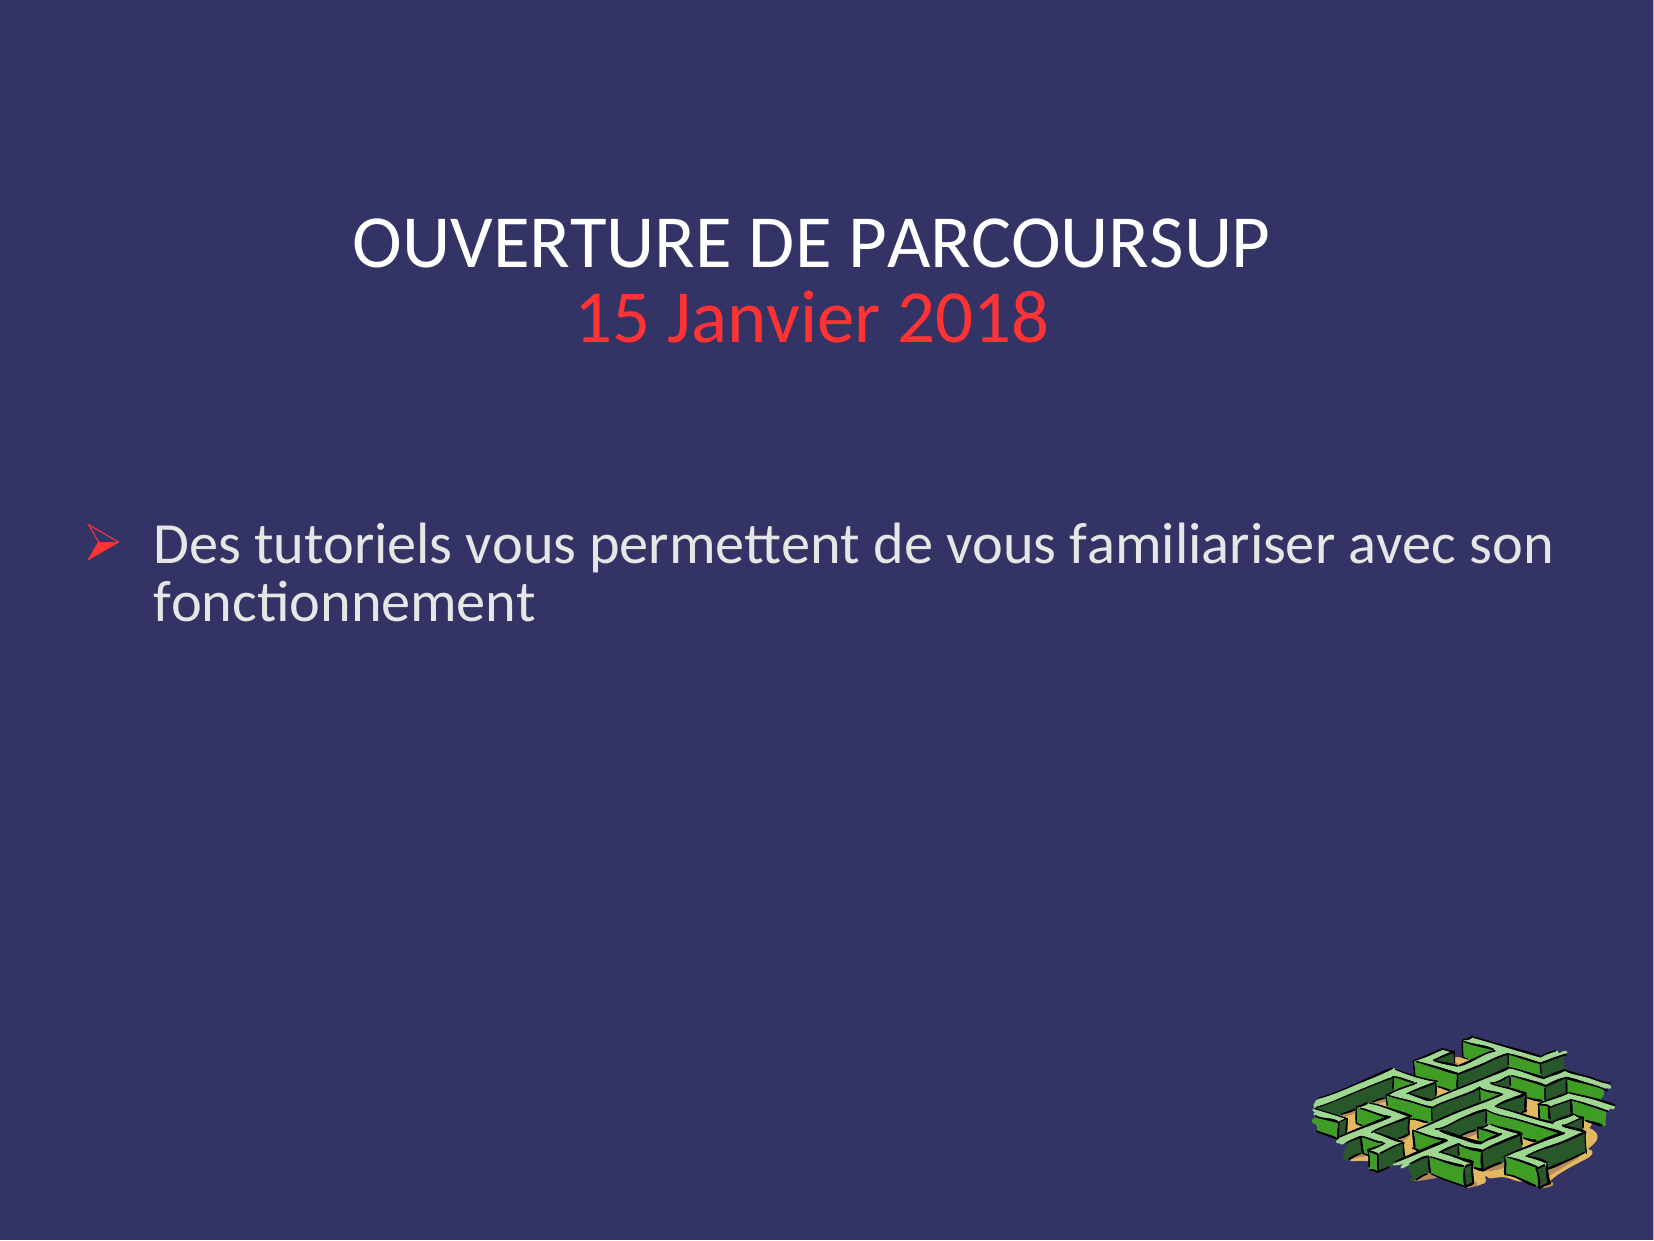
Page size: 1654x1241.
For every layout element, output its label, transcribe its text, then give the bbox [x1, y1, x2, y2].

title OUVERTURE DE PARCOURSUP 15 Janvier 2018 [106, 27, 1519, 395]
list Des tutoriels vous permettent de vous familiariser avec son fonctionnement [70, 519, 1583, 1241]
